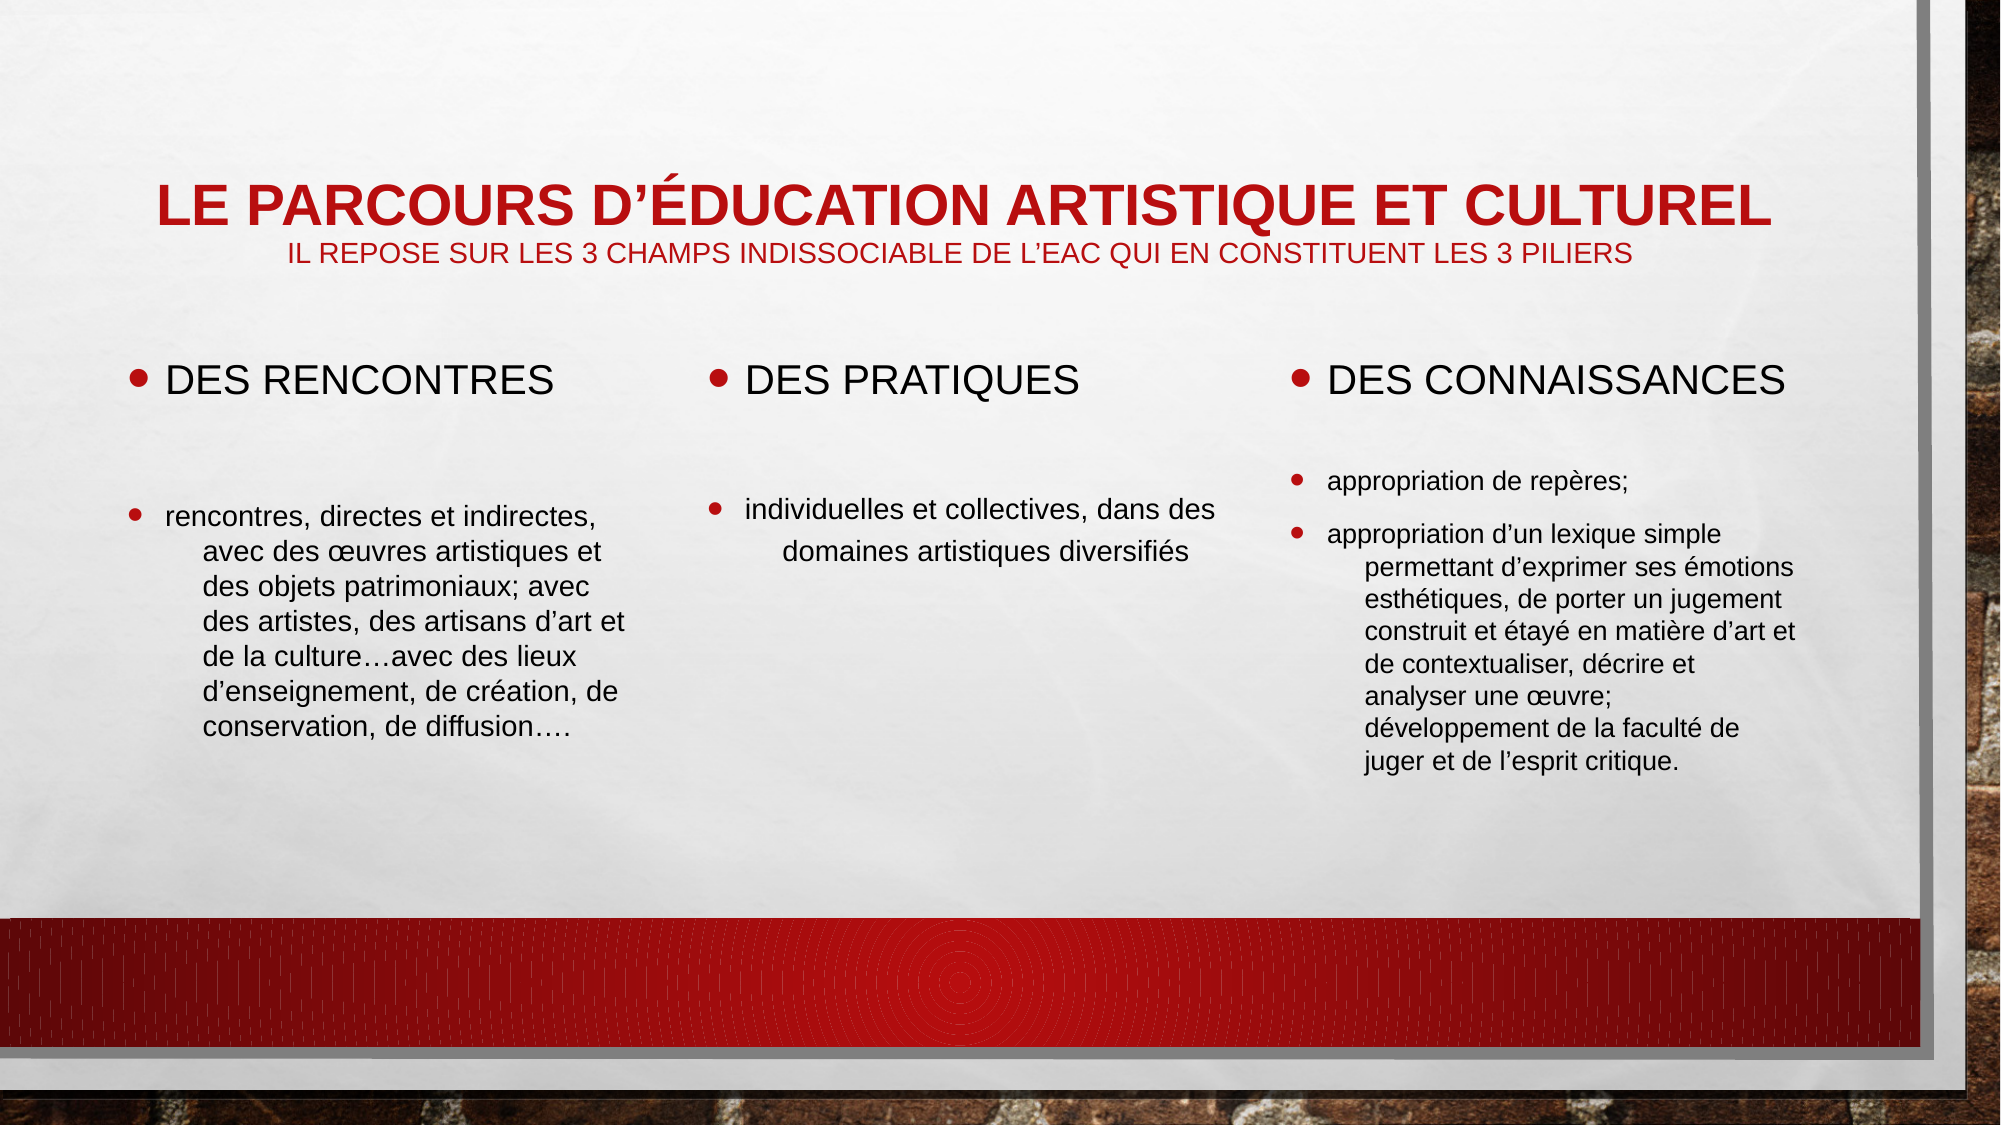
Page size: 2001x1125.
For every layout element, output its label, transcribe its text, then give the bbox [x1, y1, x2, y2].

list DES CONNAISSANCES [1274, 331, 1818, 414]
list rencontres, directes et indirectes, avec des œuvres artistiques et des objets patrimoniaux; avec des artistes, des artisans d’art et de la culture…avec des lieux d’enseignement, de création, de conservation, de diffusion…. [112, 432, 656, 806]
list individuelles et collectives, dans des domaines artistiques diversifiés [692, 394, 1236, 658]
title Le parcours d’éducation artistique et culturel il repose sur les 3 champs indissociable de l’eAc qui en constituent les 3 piliers [112, 112, 1818, 332]
list appropriation de repères; appropriation d’un lexique simple permettant d’exprimer ses émotions esthétiques, de porter un jugement construit et étayé en matière d’art et de contextualiser, décrire et analyser une œuvre; développement de la faculté de juger et de l’esprit critique. [1274, 432, 1818, 806]
list Des pratiques [692, 331, 1236, 394]
list DES RENCONTRES [112, 331, 656, 414]
